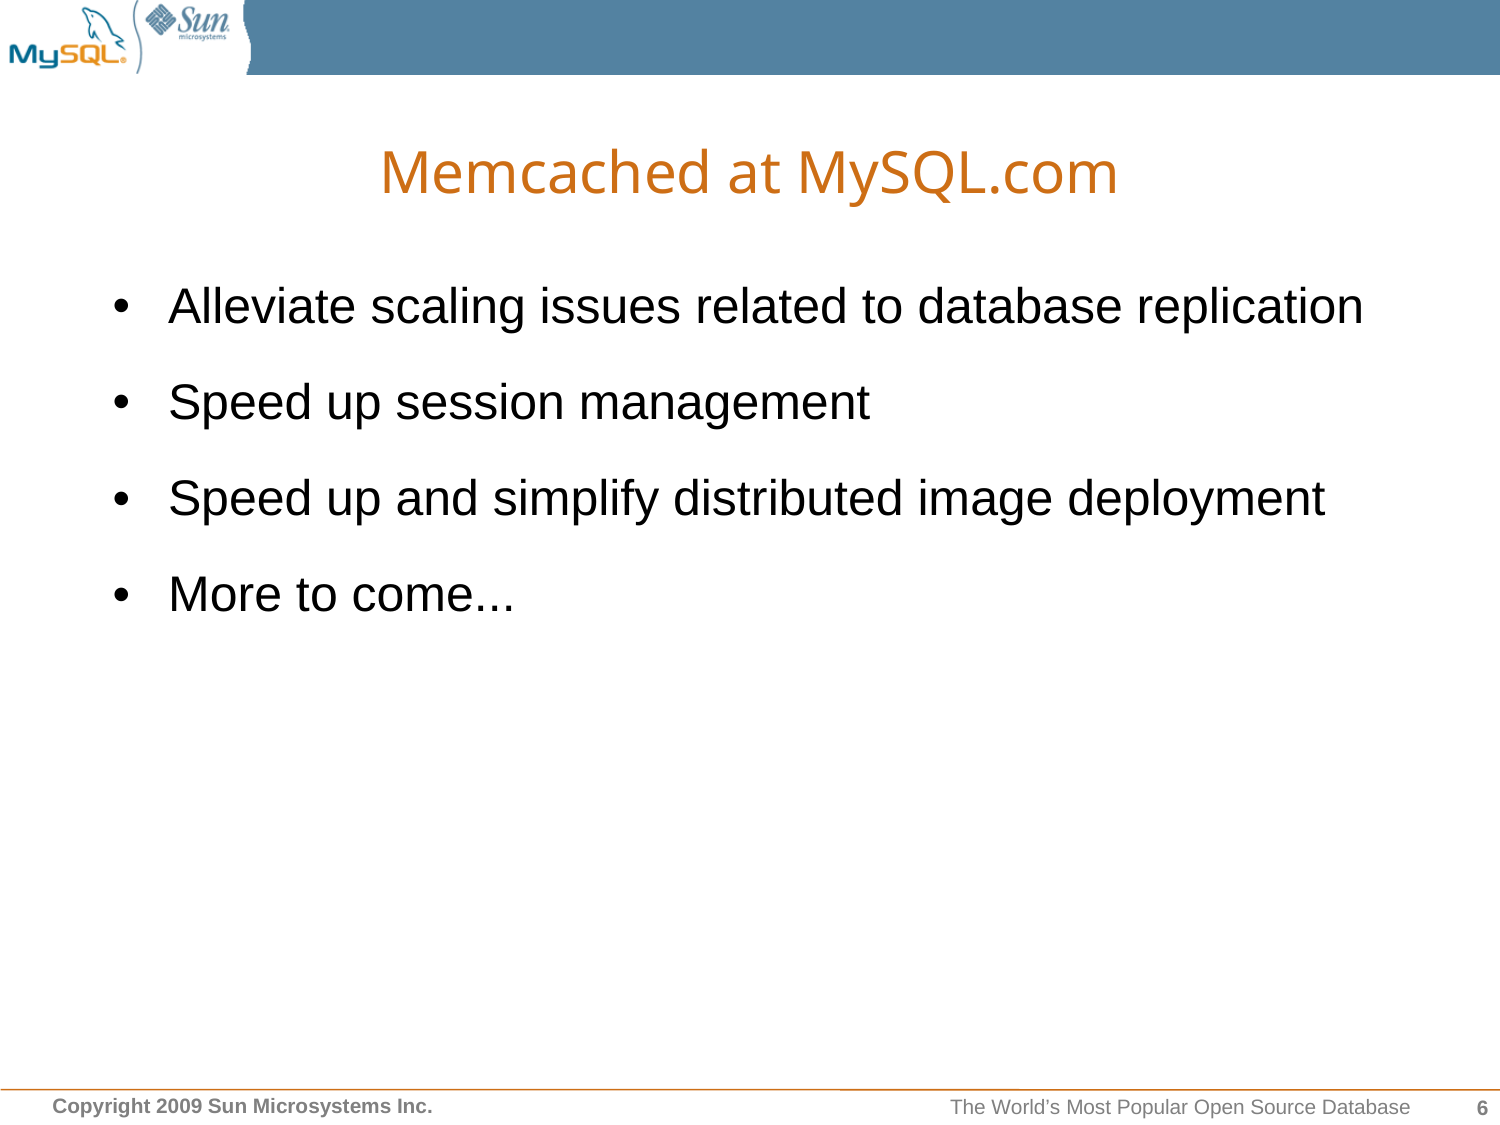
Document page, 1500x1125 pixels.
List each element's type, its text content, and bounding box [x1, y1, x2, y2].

picture [0, 0, 1500, 75]
list Alleviate scaling issues related to database replication Speed up session management Speed up and simplify distributed image deployment More to come... [112, 249, 1387, 1113]
title Memcached at MySQL.com [0, 87, 1500, 225]
